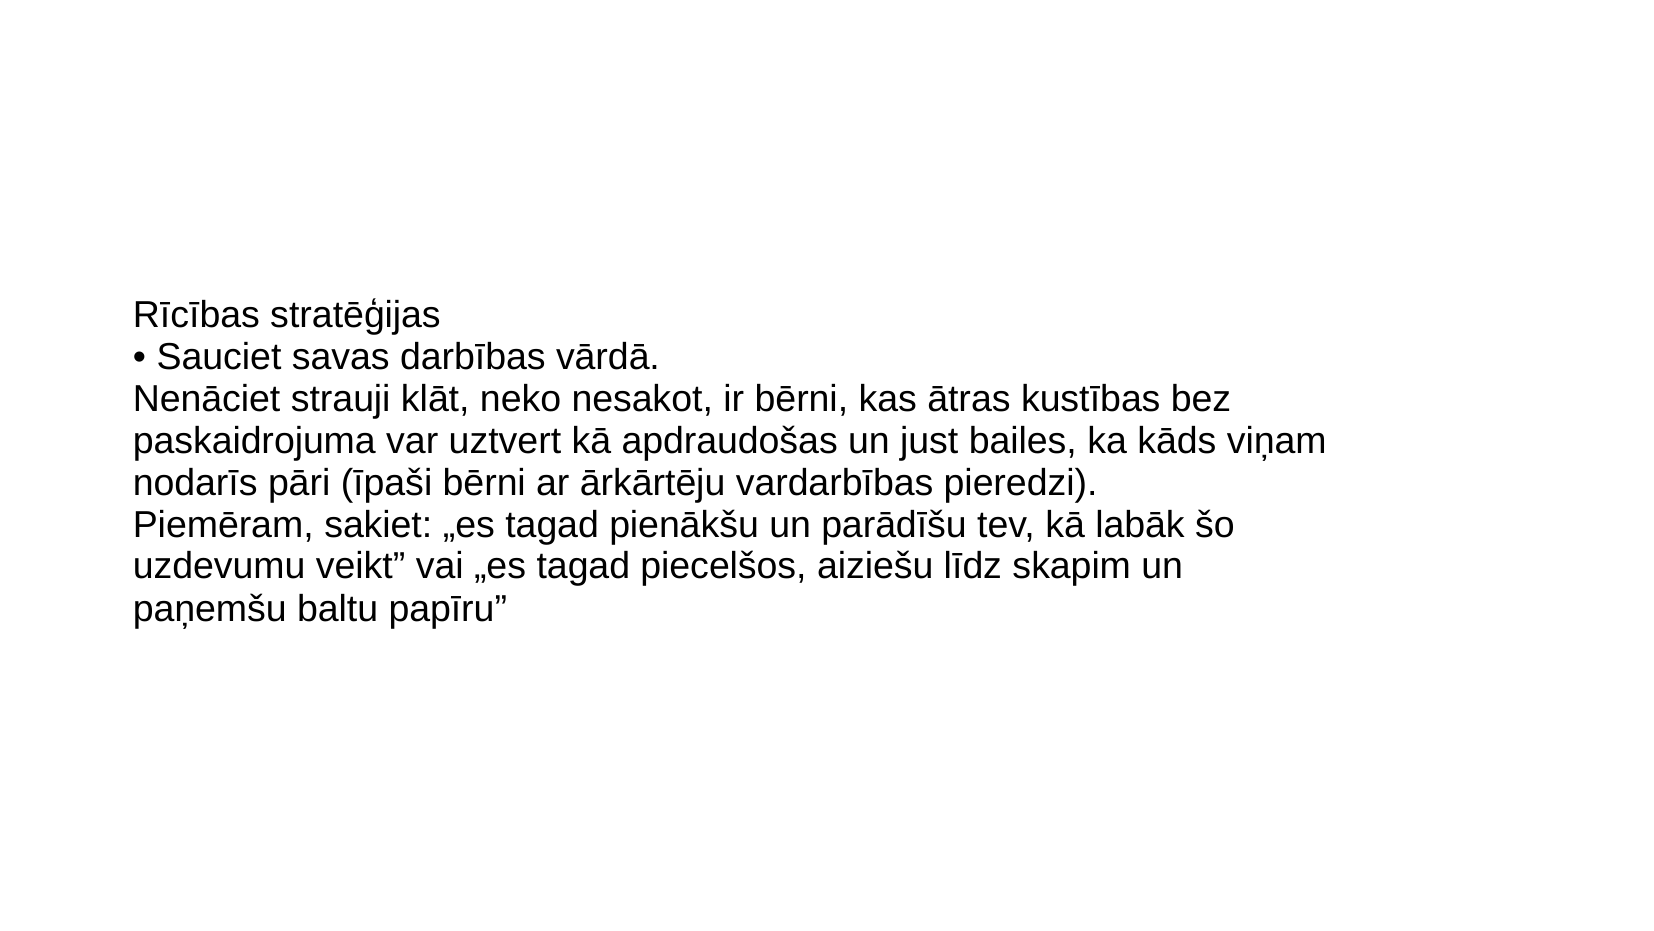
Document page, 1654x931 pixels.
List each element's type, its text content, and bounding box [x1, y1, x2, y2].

text_box Rīcības stratēģijas • Sauciet savas darbības vārdā. Nenāciet strauji klāt, neko nesakot, ir bērni, kas ātras kustības bez paskaidrojuma var uztvert kā apdraudošas un just bailes, ka kāds viņam nodarīs pāri (īpaši bērni ar ārkārtēju vardarbības pieredzi). Piemēram, sakiet: „es tagad pienākšu un parādīšu tev, kā labāk šo uzdevumu veikt” vai „es tagad piecelšos, aiziešu līdz skapim un paņemšu baltu papīru” [118, 285, 1654, 857]
